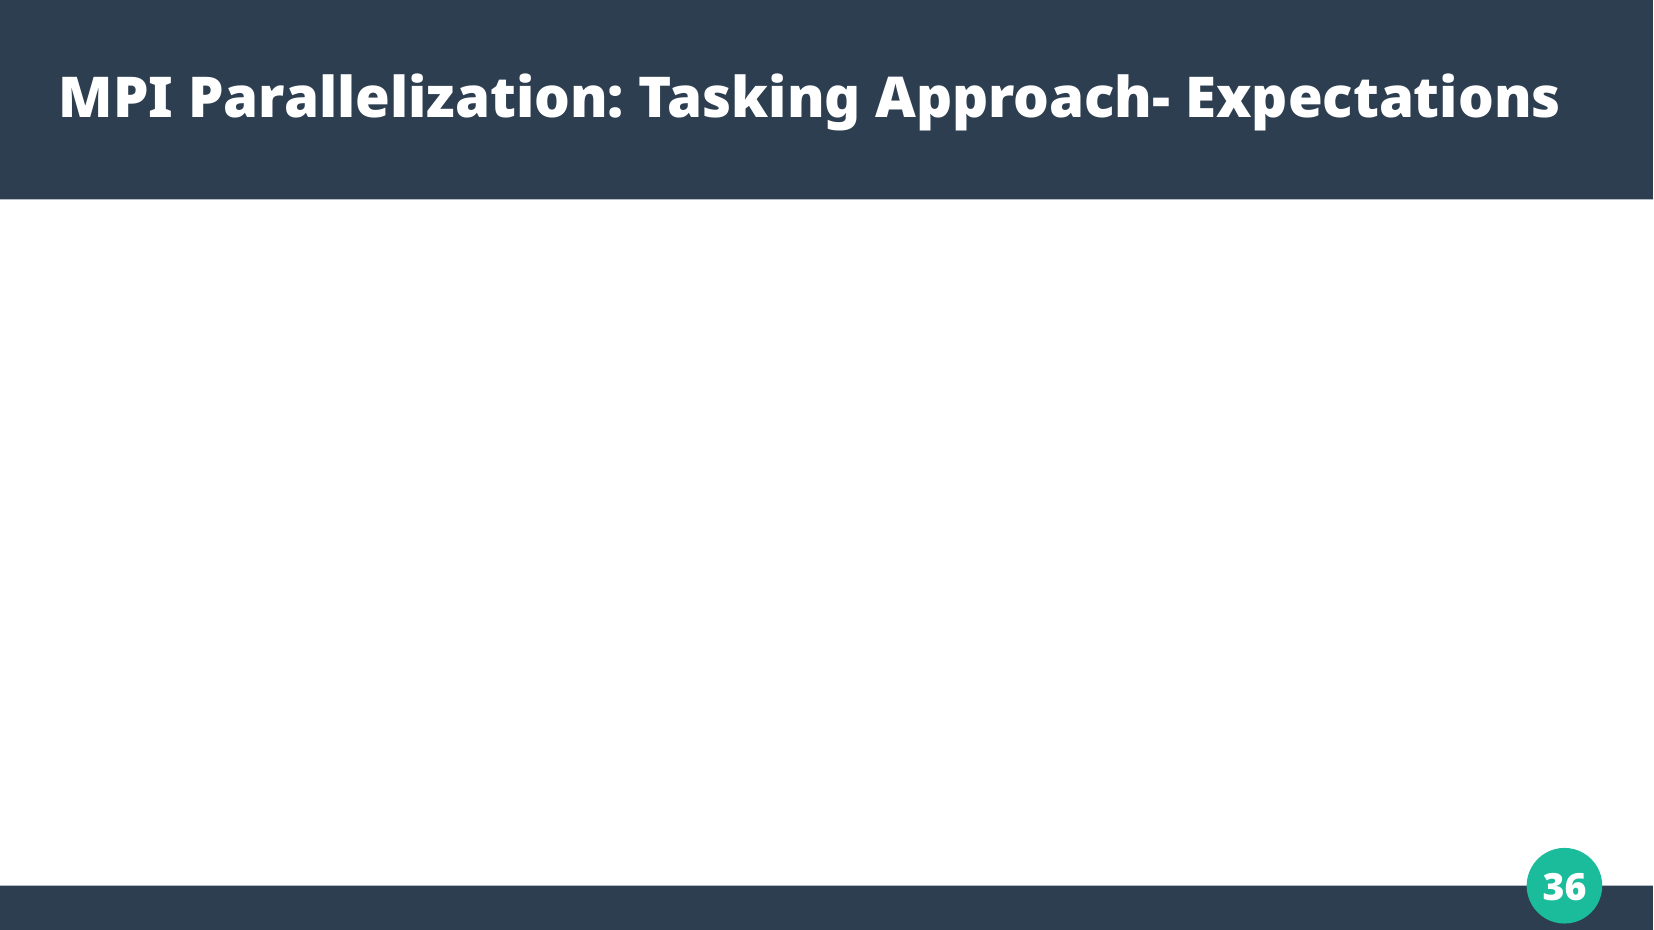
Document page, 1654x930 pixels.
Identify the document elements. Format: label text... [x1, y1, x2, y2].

title MPI Parallelization: Tasking Approach- Expectations [58, 36, 1594, 155]
